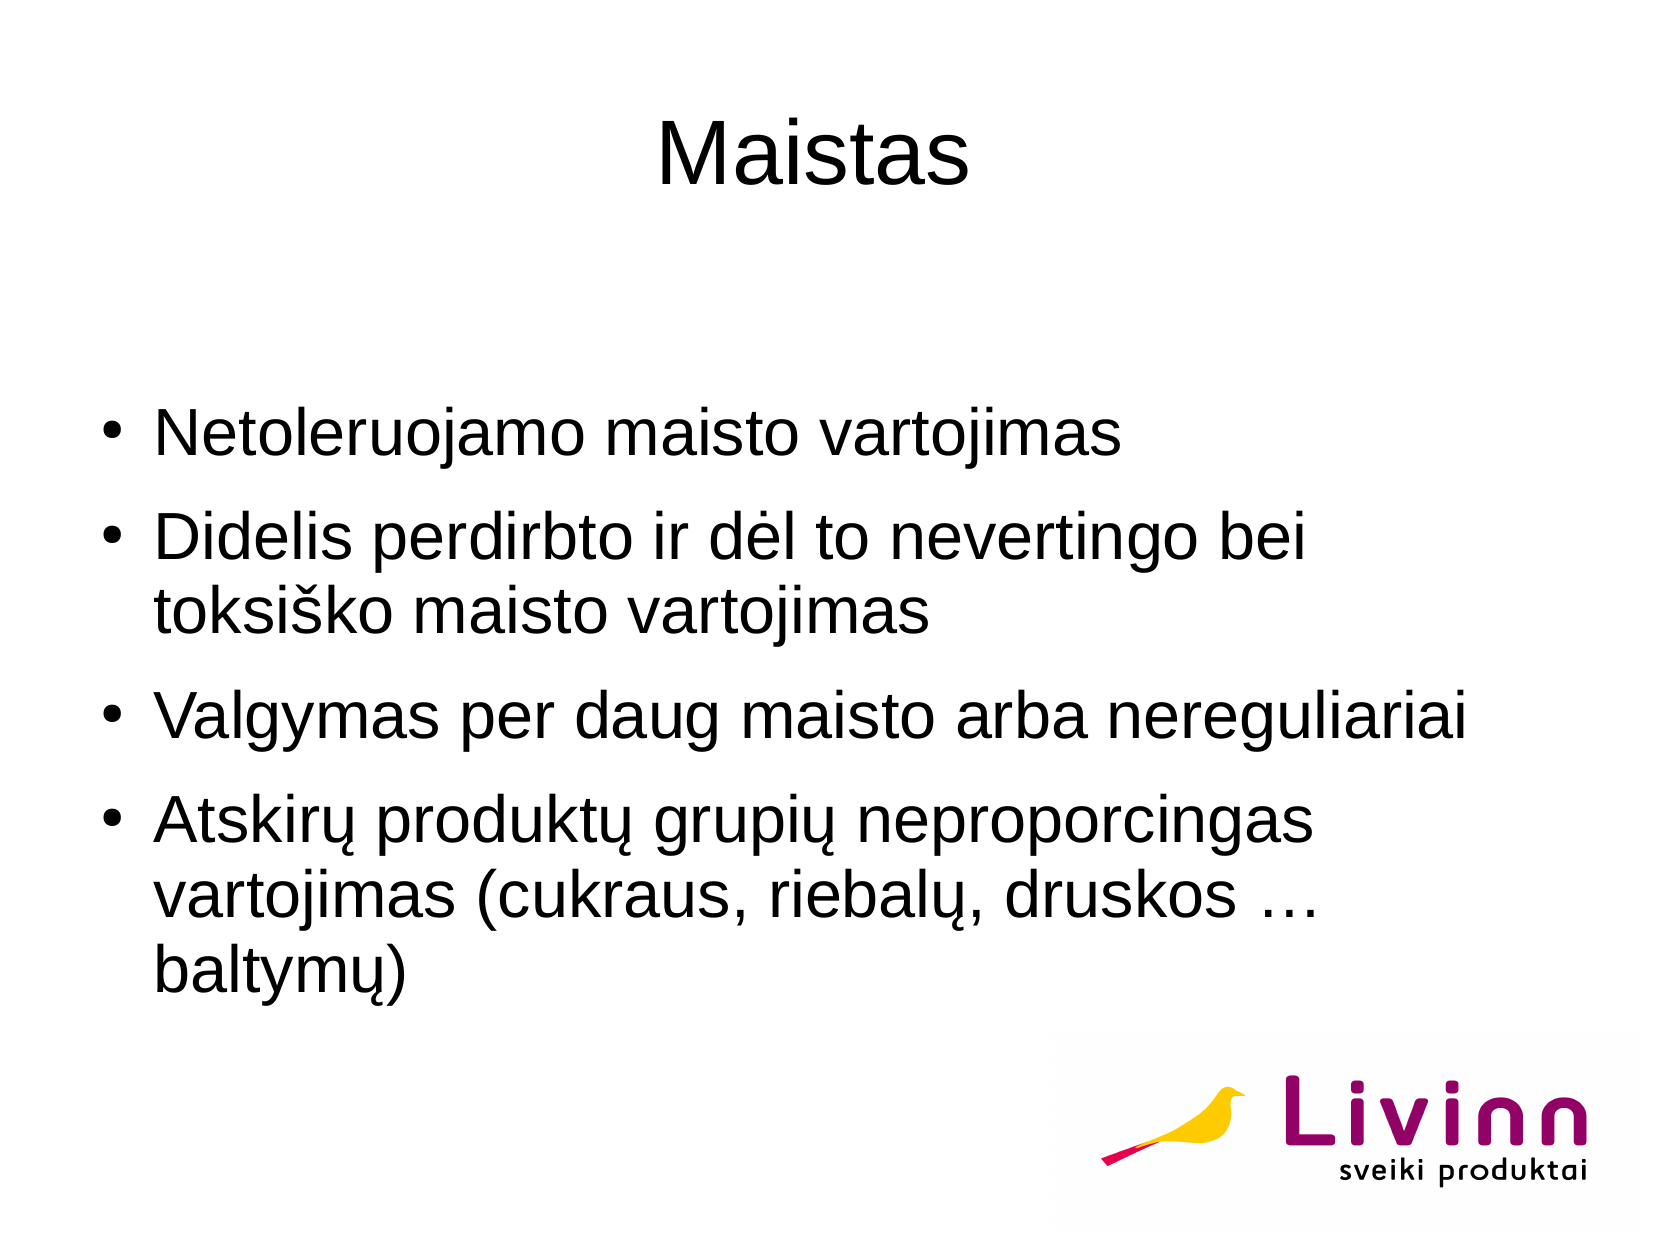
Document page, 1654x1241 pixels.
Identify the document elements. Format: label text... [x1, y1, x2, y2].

list Netoleruojamo maisto vartojimas Didelis perdirbto ir dėl to nevertingo bei toksiško maisto vartojimas Valgymas per daug maisto arba nereguliariai Atskirų produktų grupių neproporcingas vartojimas (cukraus, riebalų, druskos … baltymų) [82, 290, 1538, 1010]
picture [1051, 1027, 1642, 1229]
title Maistas [82, 49, 1571, 257]
